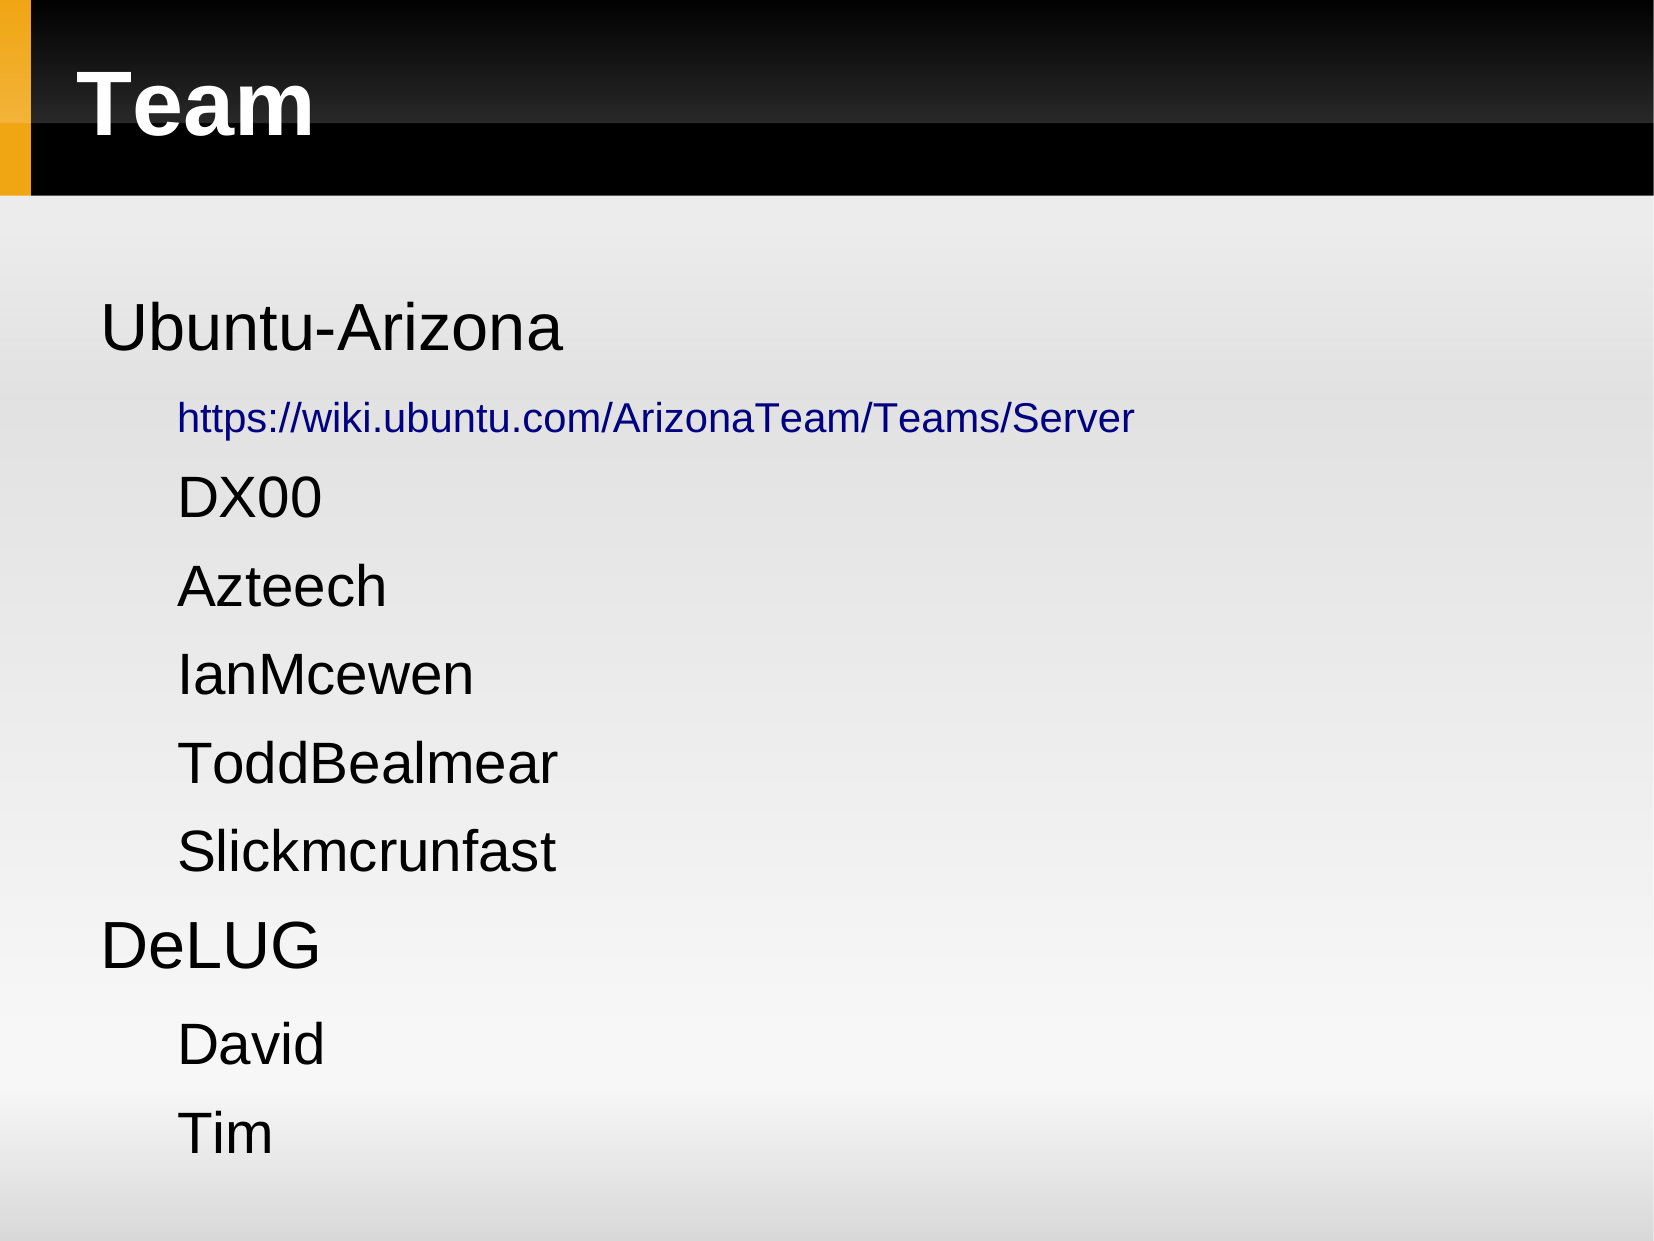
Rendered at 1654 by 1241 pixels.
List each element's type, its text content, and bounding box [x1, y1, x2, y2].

picture [0, 0, 1654, 1241]
title Team [76, 7, 1565, 200]
list Ubuntu-Arizona https://wiki.ubuntu.com/ArizonaTeam/Teams/Server DX00 Azteech IanMcewen ToddBealmear Slickmcrunfast DeLUG David Tim [82, 290, 1571, 1193]
